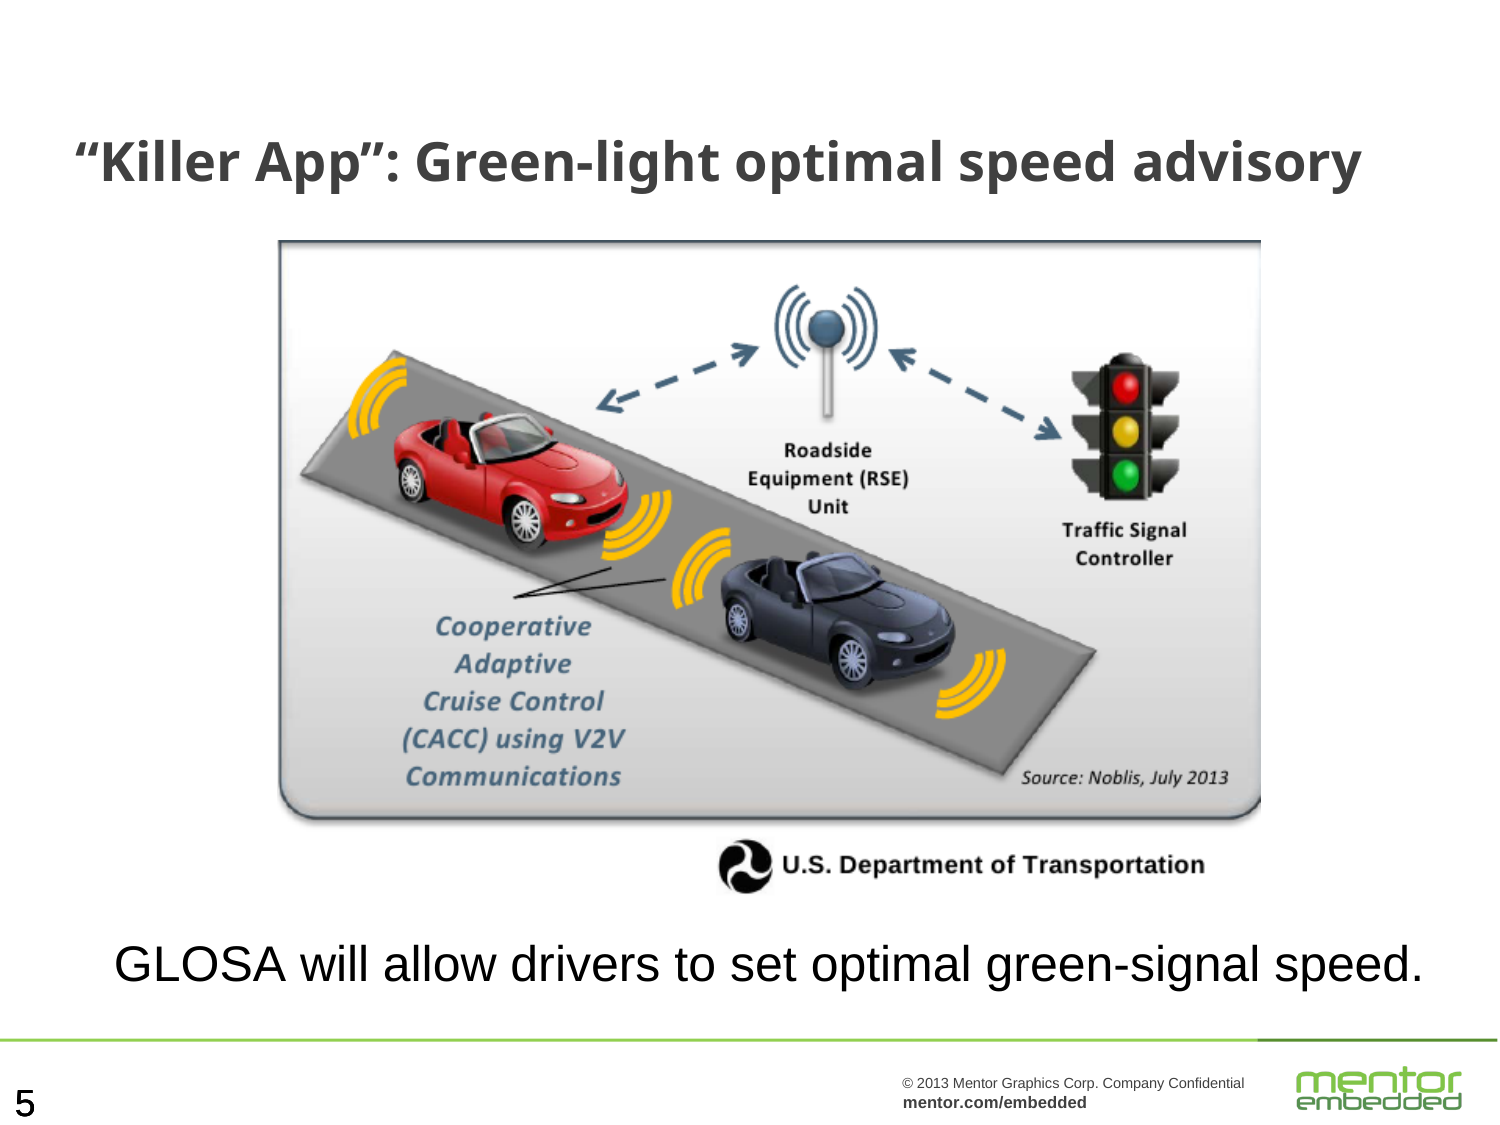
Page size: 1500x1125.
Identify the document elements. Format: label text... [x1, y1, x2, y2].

text_box GLOSA will allow drivers to set optimal green-signal speed. [99, 930, 1452, 1001]
title “Killer App”: Green-light optimal speed advisory [0, 55, 1500, 201]
picture [1292, 1062, 1464, 1114]
picture [277, 240, 1261, 901]
